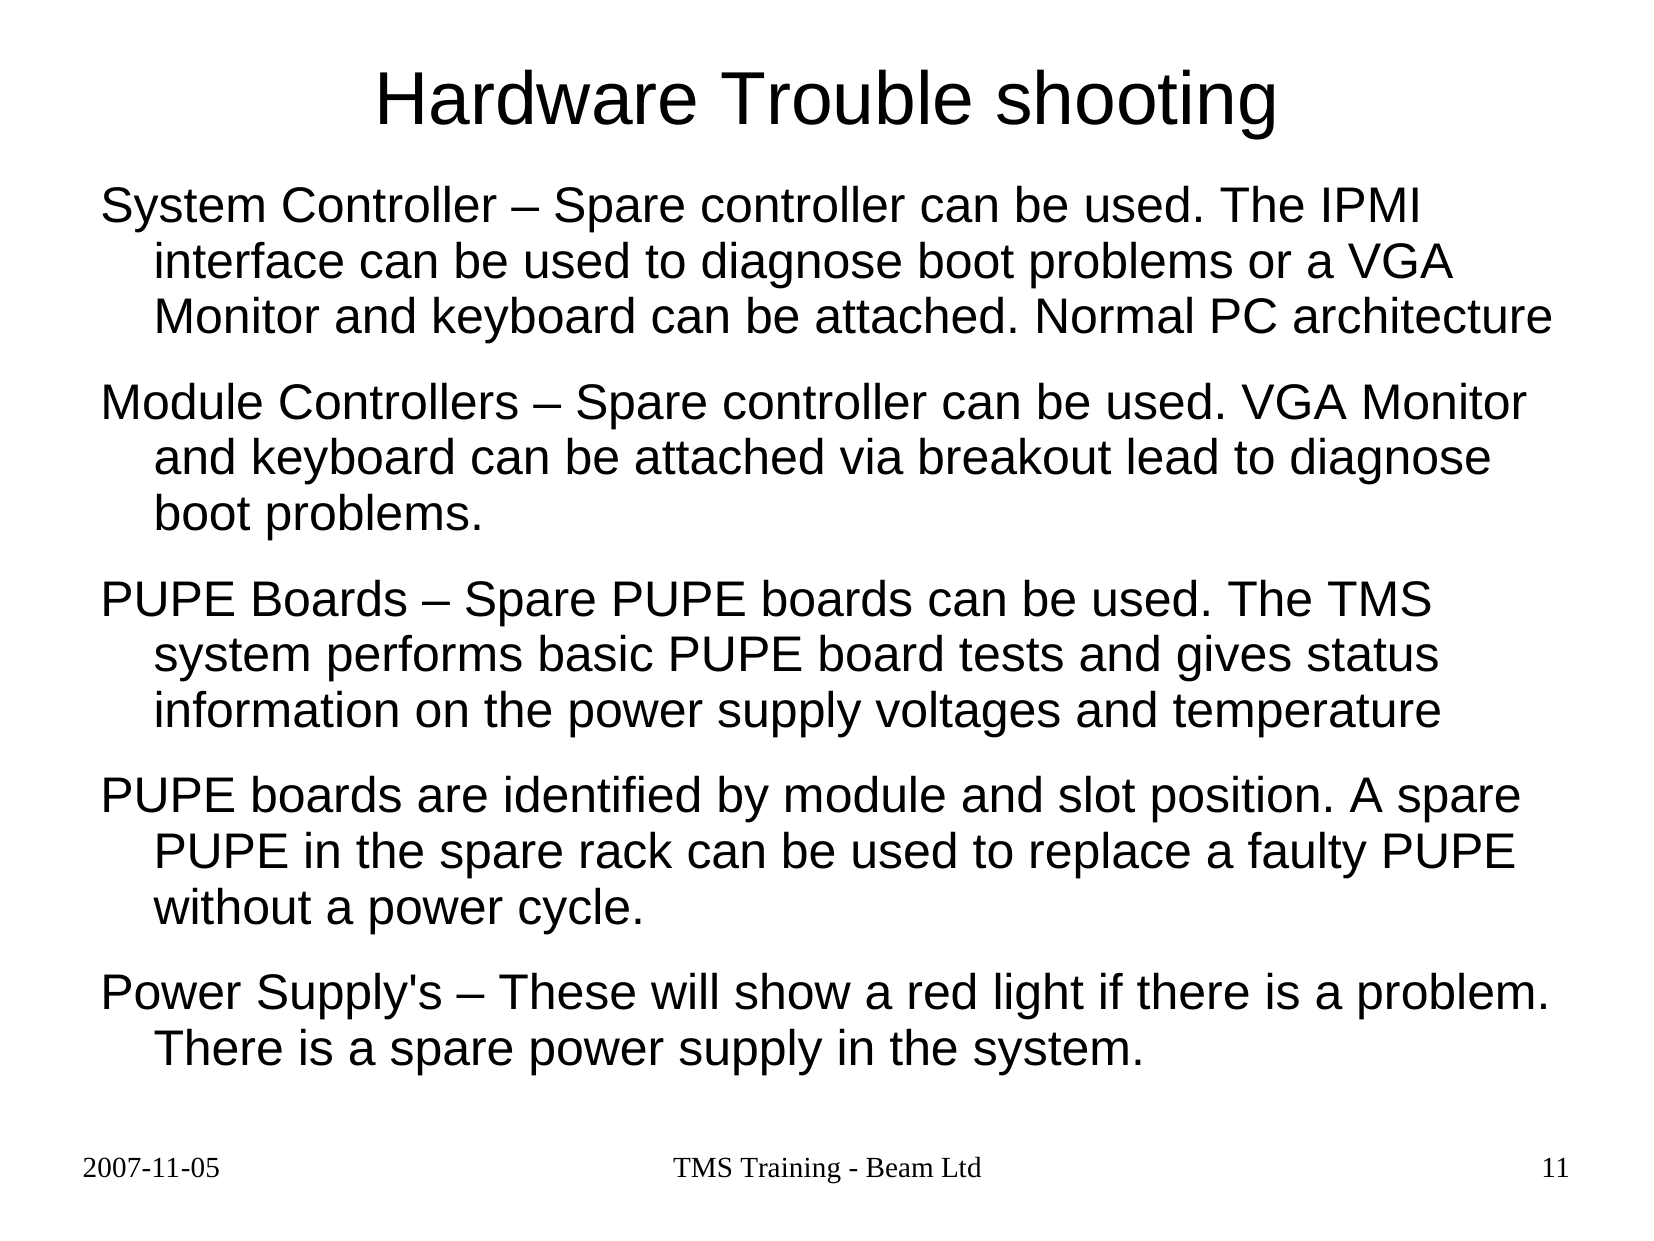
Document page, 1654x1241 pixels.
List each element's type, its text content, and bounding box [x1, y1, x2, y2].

title Hardware Trouble shooting [82, 49, 1571, 148]
list System Controller – Spare controller can be used. The IPMI interface can be used to diagnose boot problems or a VGA Monitor and keyboard can be attached. Normal PC architecture Module Controllers – Spare controller can be used. VGA Monitor and keyboard can be attached via breakout lead to diagnose boot problems. PUPE Boards – Spare PUPE boards can be used. The TMS system performs basic PUPE board tests and gives status information on the power supply voltages and temperature PUPE boards are identified by module and slot position. A spare PUPE in the spare rack can be used to replace a faulty PUPE without a power cycle. Power Supply's – These will show a red light if there is a problem. There is a spare power supply in the system. [82, 177, 1571, 1108]
